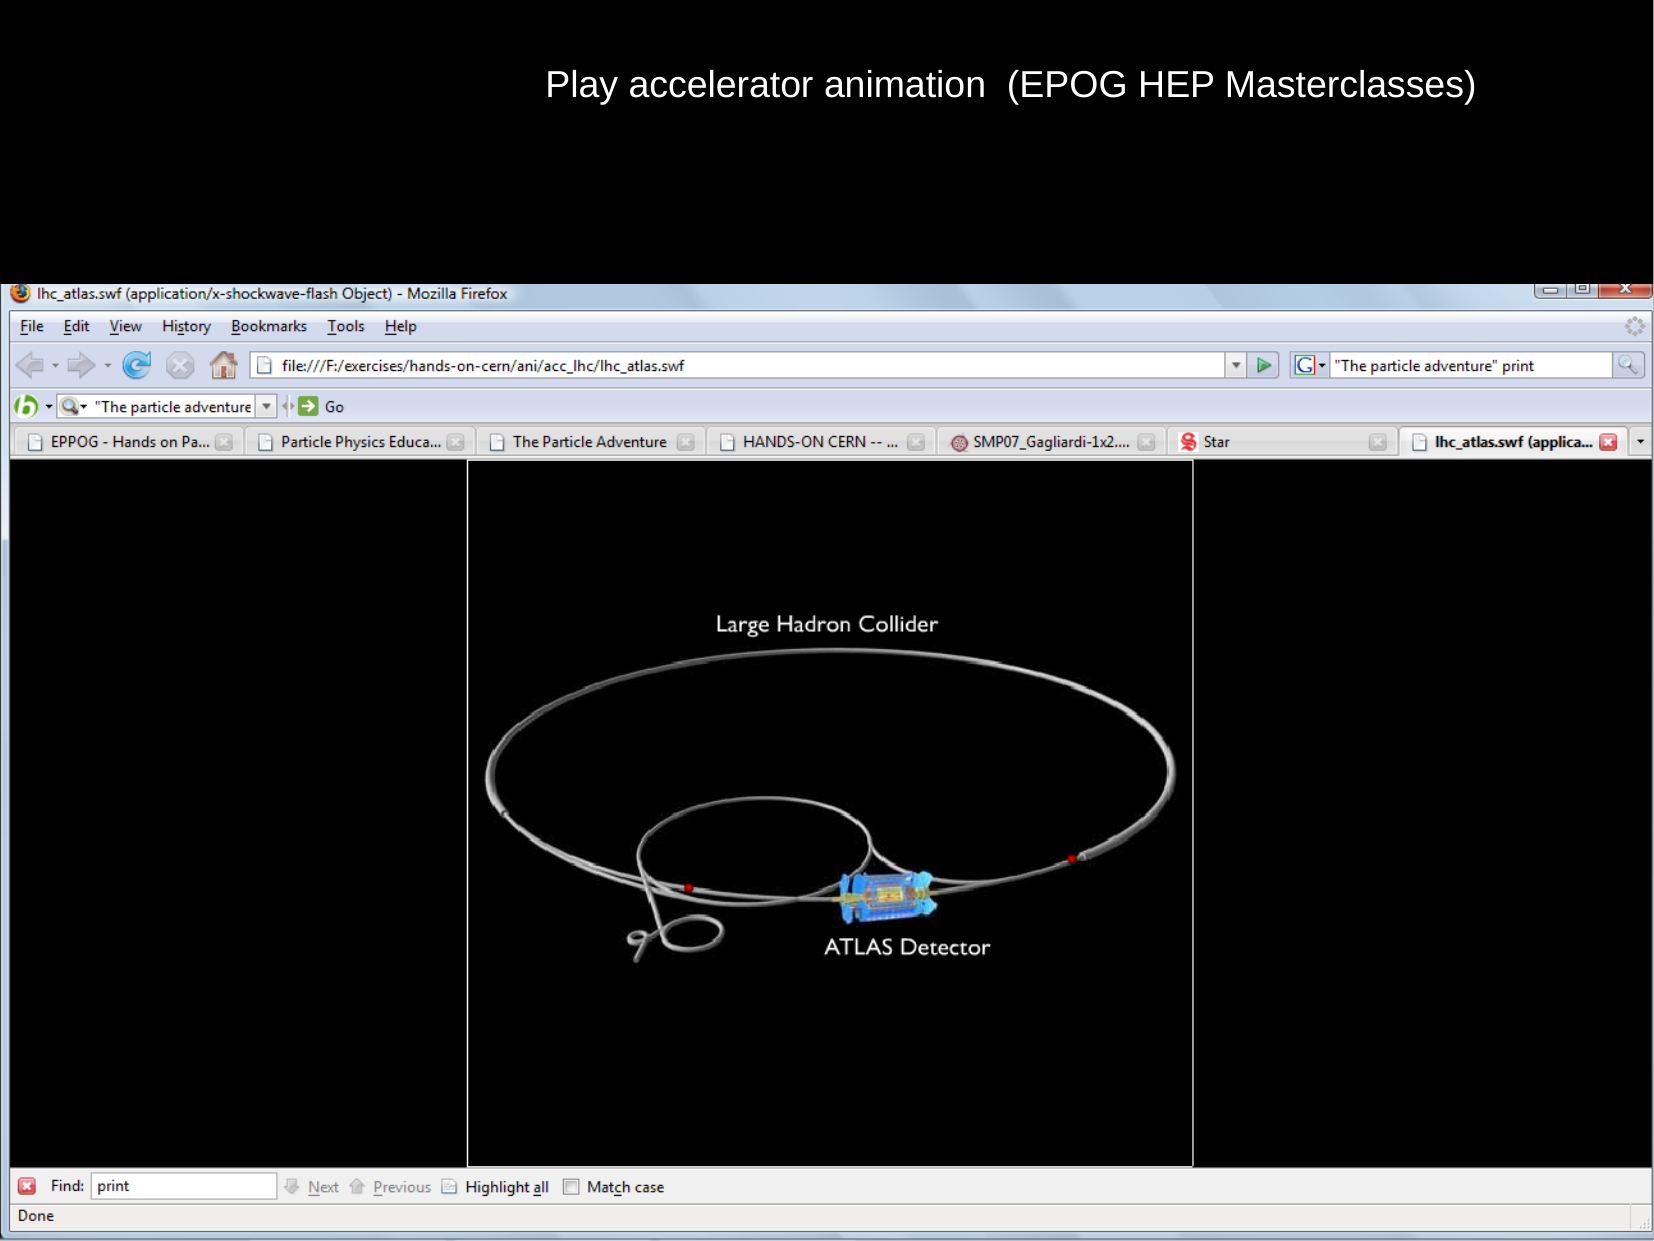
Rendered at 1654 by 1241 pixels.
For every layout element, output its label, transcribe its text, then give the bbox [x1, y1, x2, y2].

picture [0, 284, 1654, 1241]
text_box Play accelerator animation (EPOG HEP Masterclasses) [530, 56, 1492, 114]
